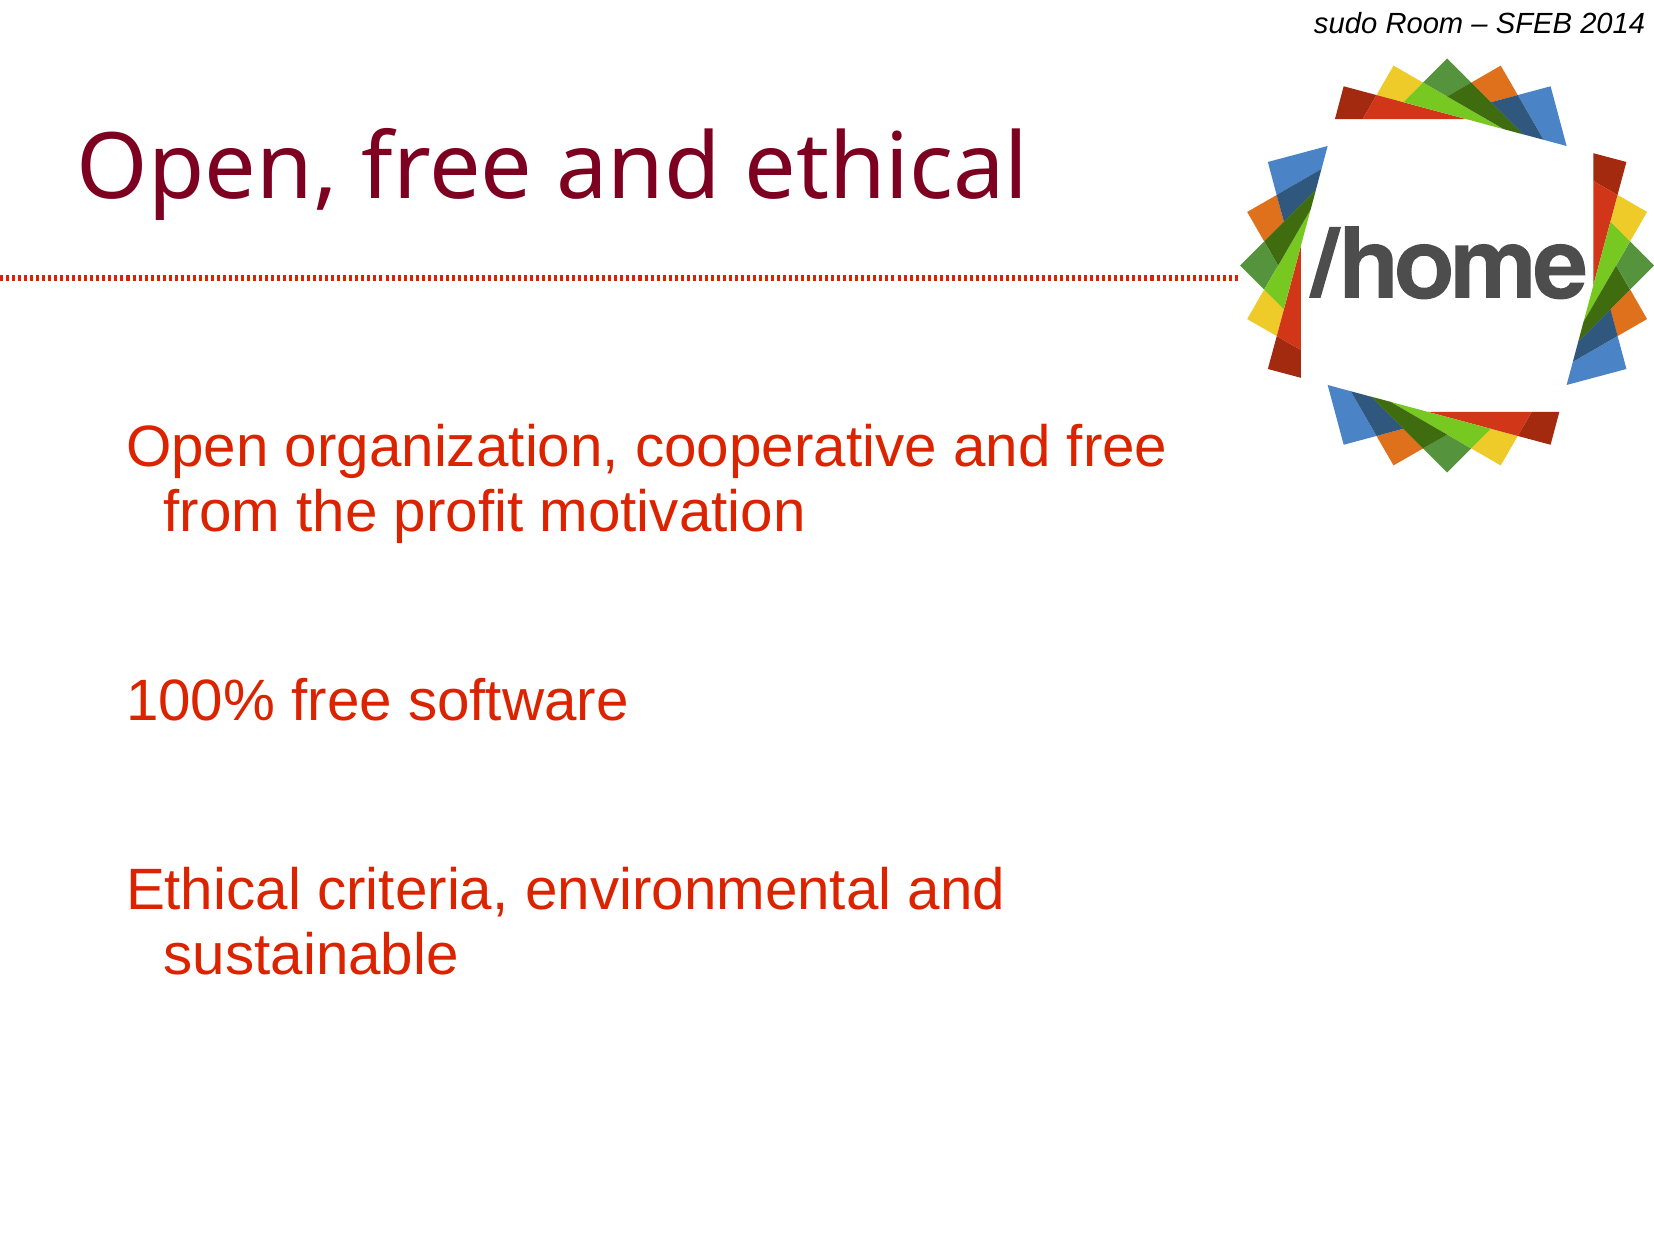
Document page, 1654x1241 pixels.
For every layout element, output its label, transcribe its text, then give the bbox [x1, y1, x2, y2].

list Open organization, cooperative and free from the profit motivation 100% free software Ethical criteria, environmental and sustainable [88, 413, 1300, 1152]
title Open, free and ethical [76, 66, 1123, 259]
picture [1240, 58, 1654, 473]
text_box sudo Room – SFEB 2014 [1299, 0, 1654, 48]
